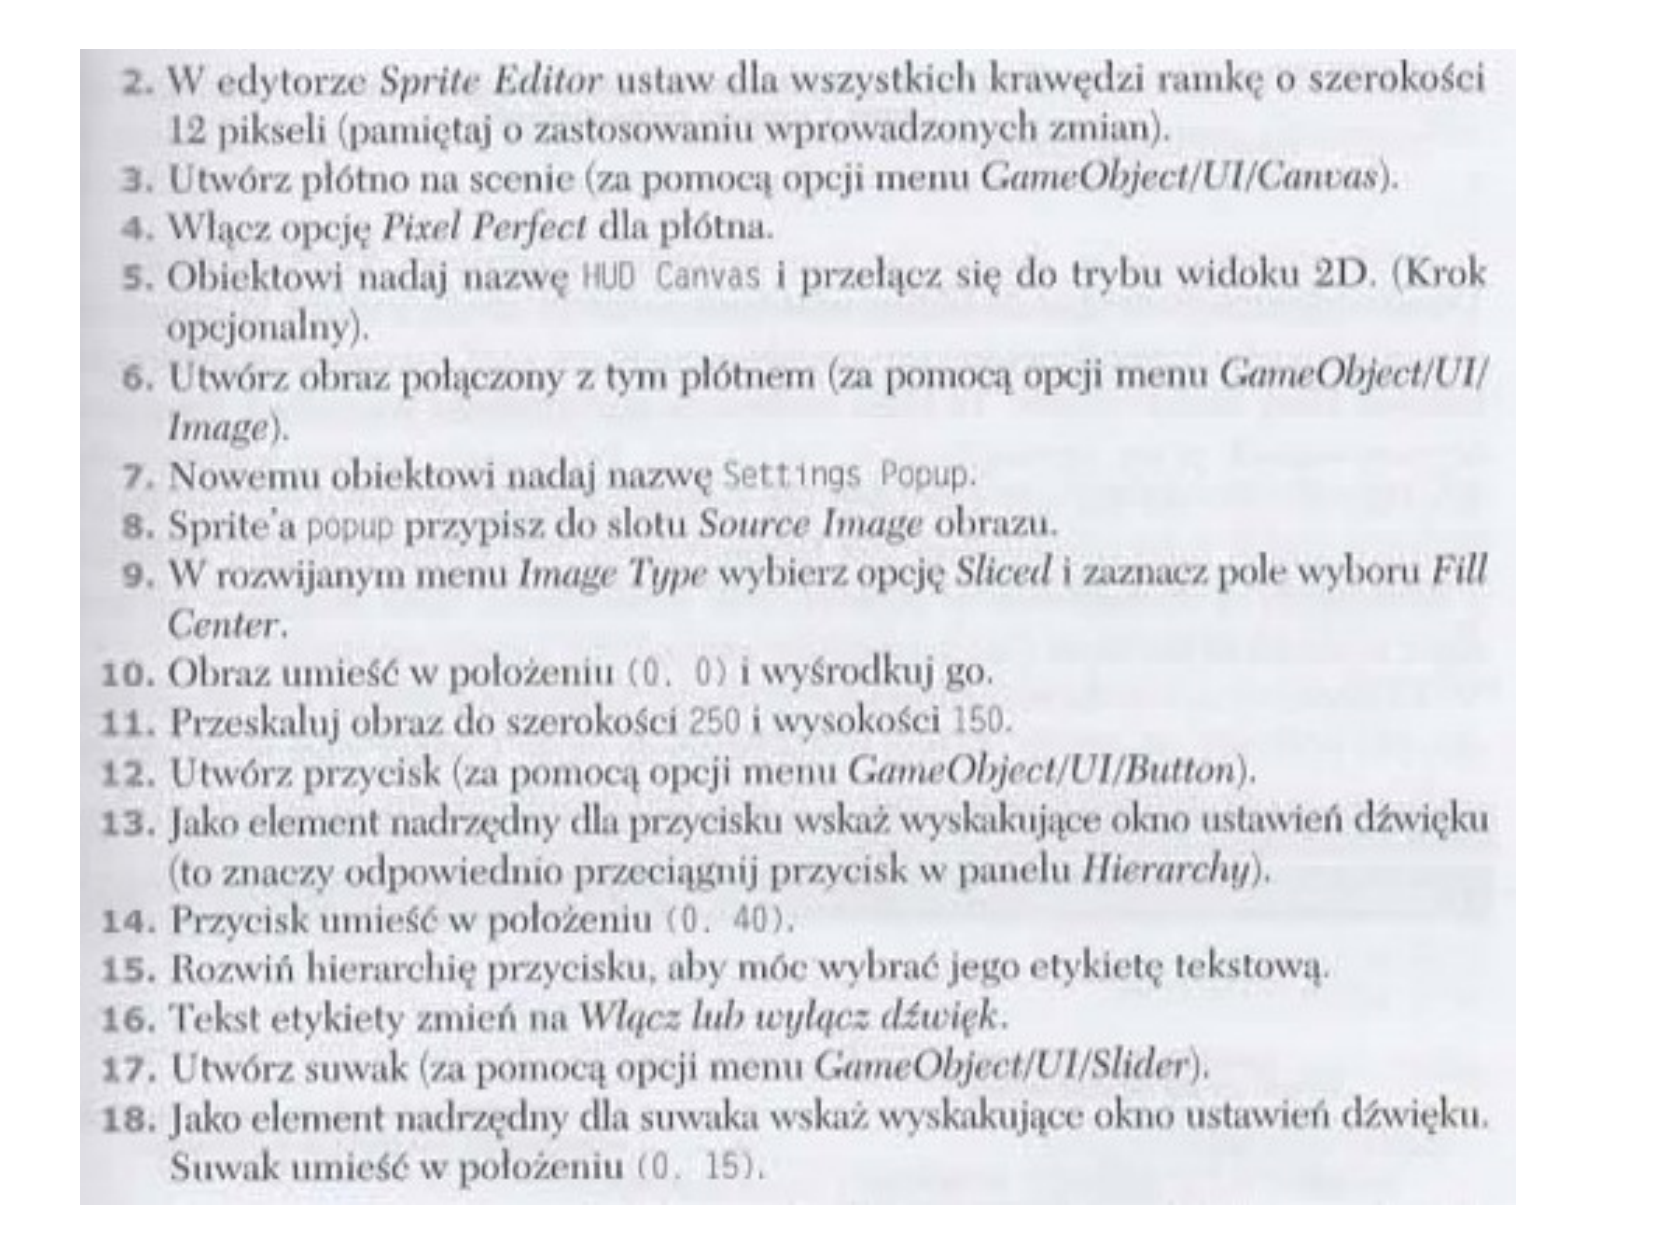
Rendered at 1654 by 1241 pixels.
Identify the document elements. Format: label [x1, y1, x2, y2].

picture [80, 49, 1516, 1205]
